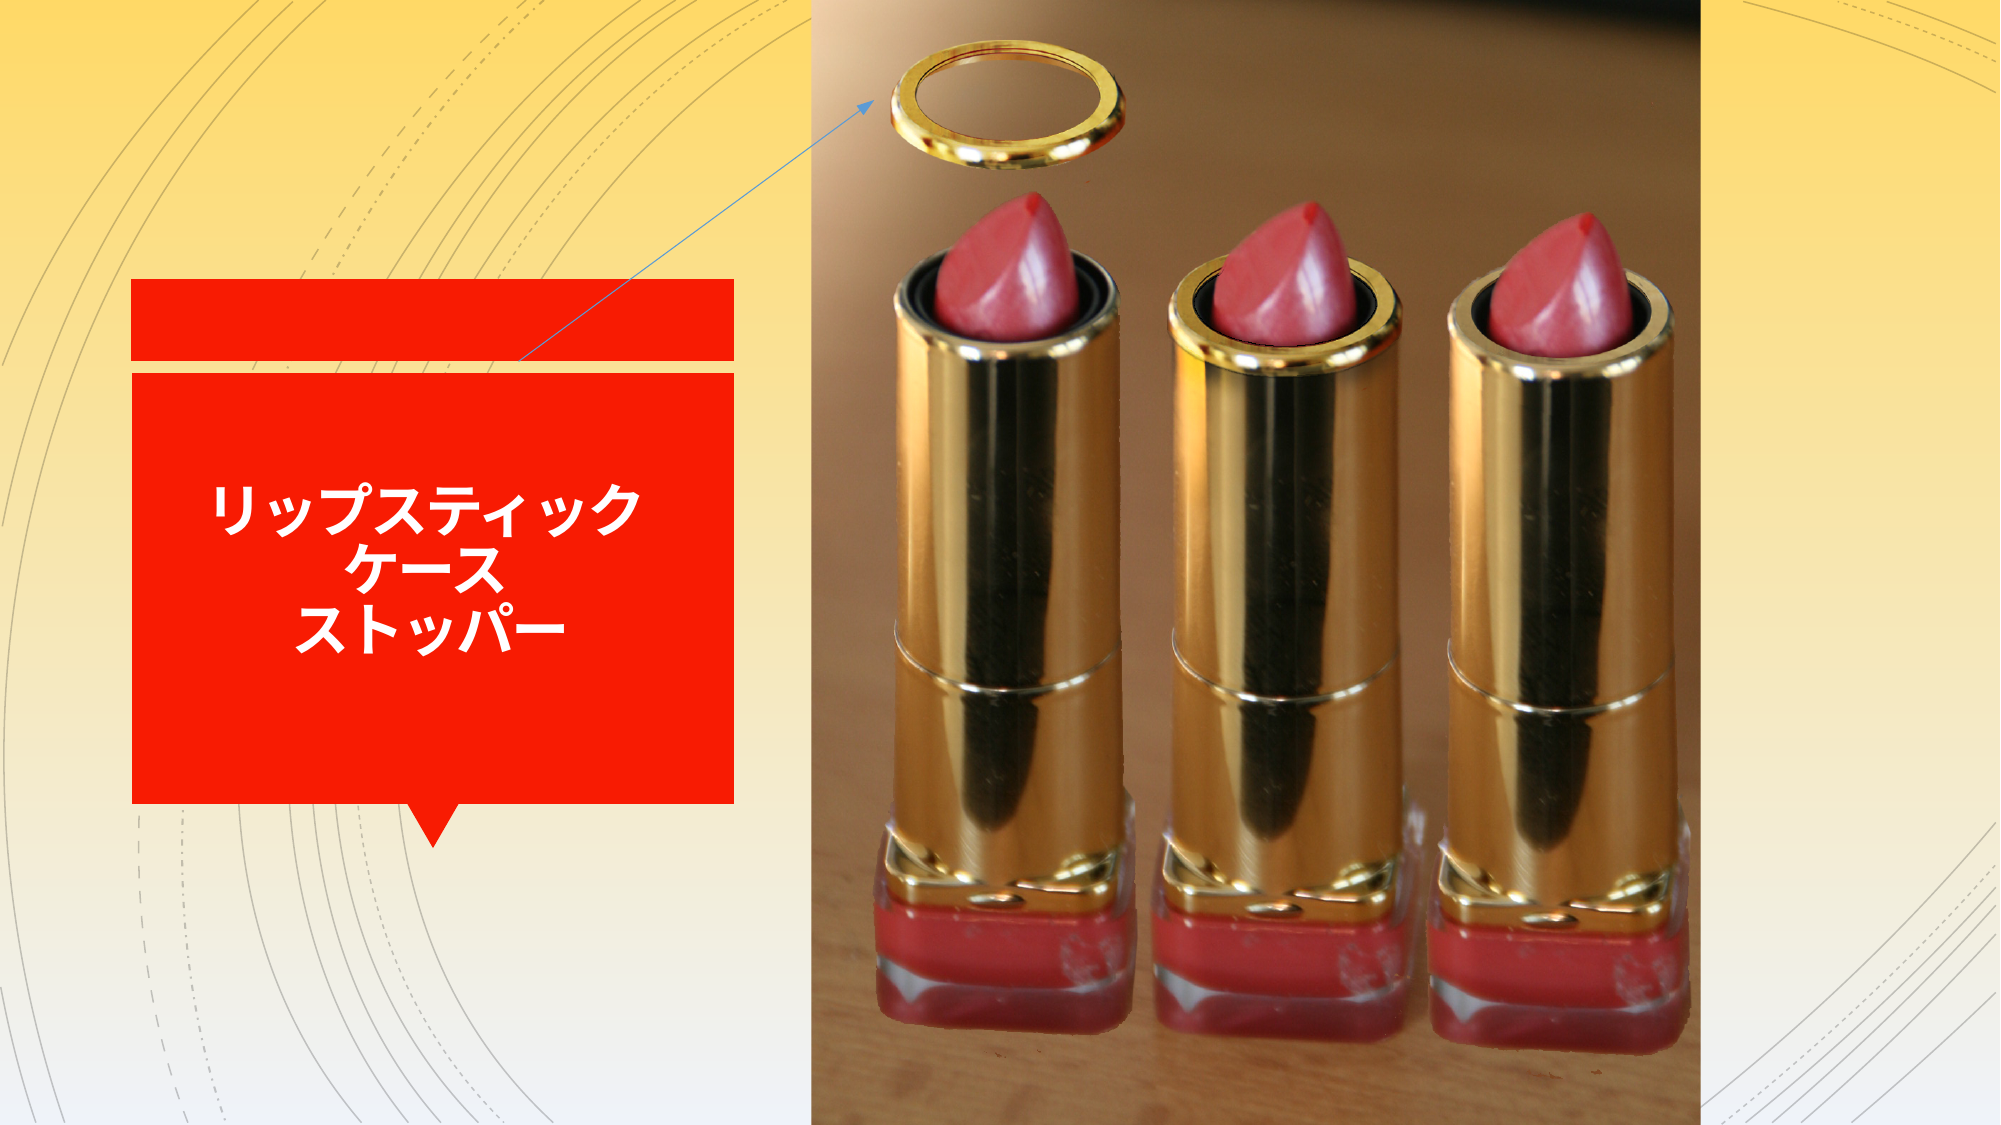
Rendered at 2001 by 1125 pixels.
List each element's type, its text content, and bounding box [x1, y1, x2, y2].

title リップスティック ケース ストッパー [101, 372, 760, 776]
picture [811, 0, 1701, 1125]
